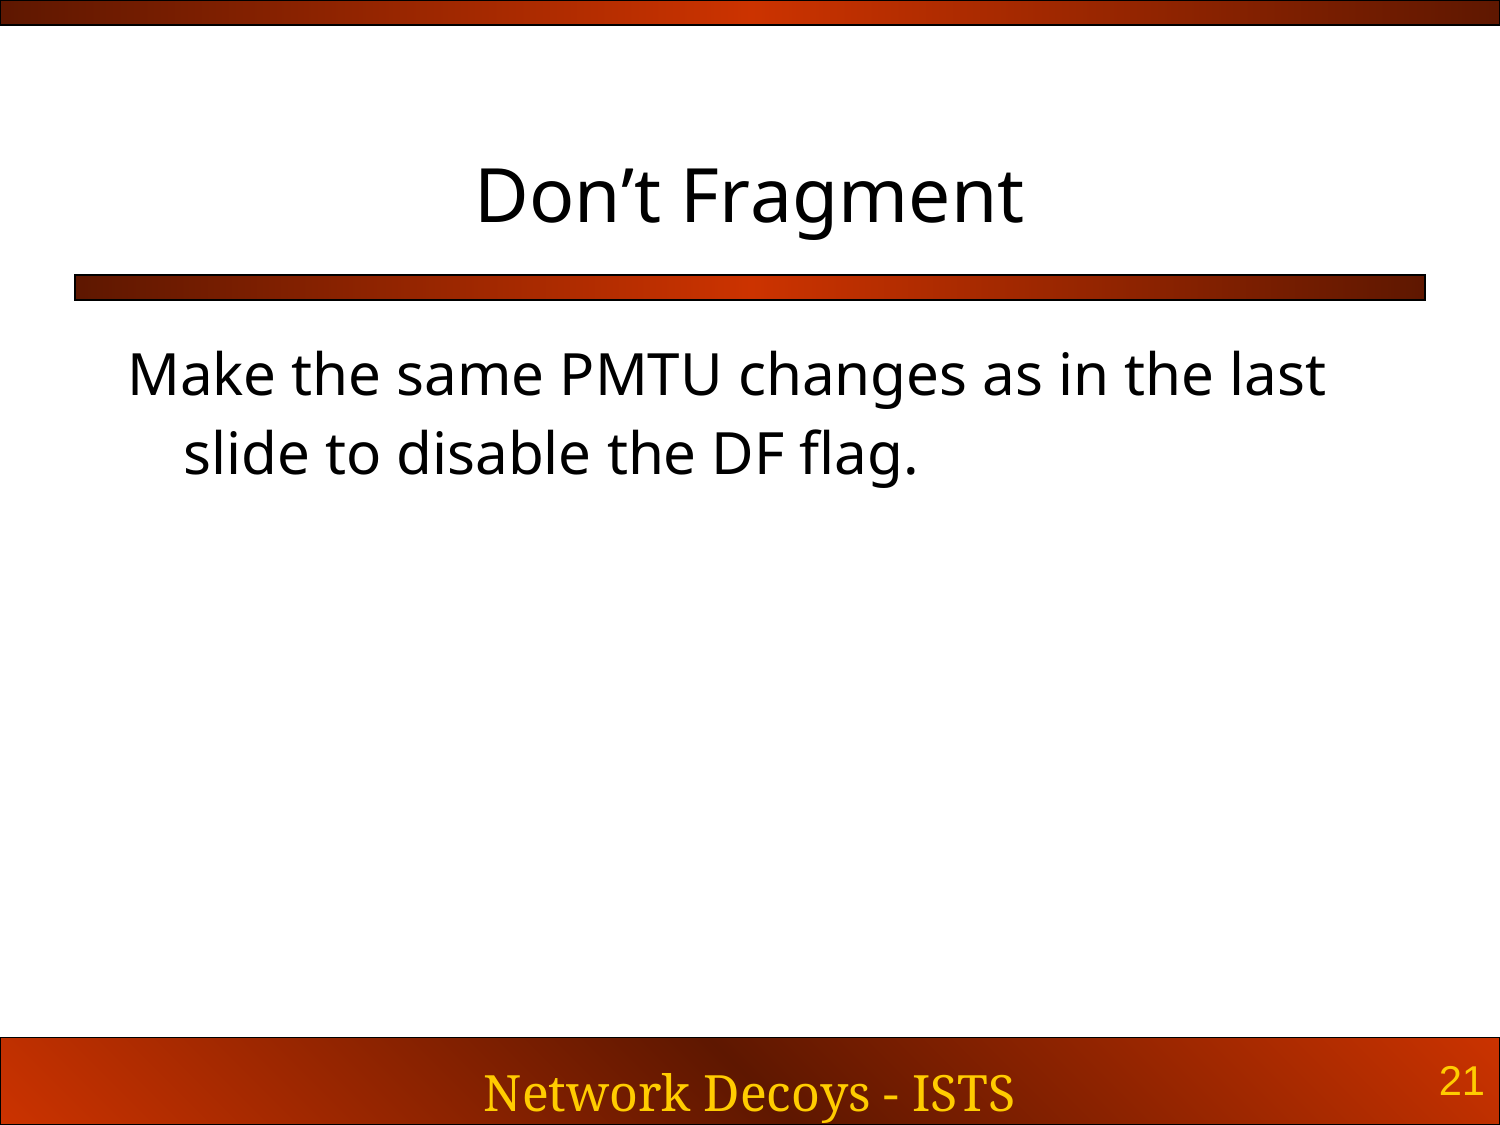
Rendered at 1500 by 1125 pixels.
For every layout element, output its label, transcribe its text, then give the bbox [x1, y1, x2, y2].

list Make the same PMTU changes as in the last slide to disable the DF flag. [112, 324, 1388, 1001]
title Don’t Fragment [112, 99, 1388, 288]
